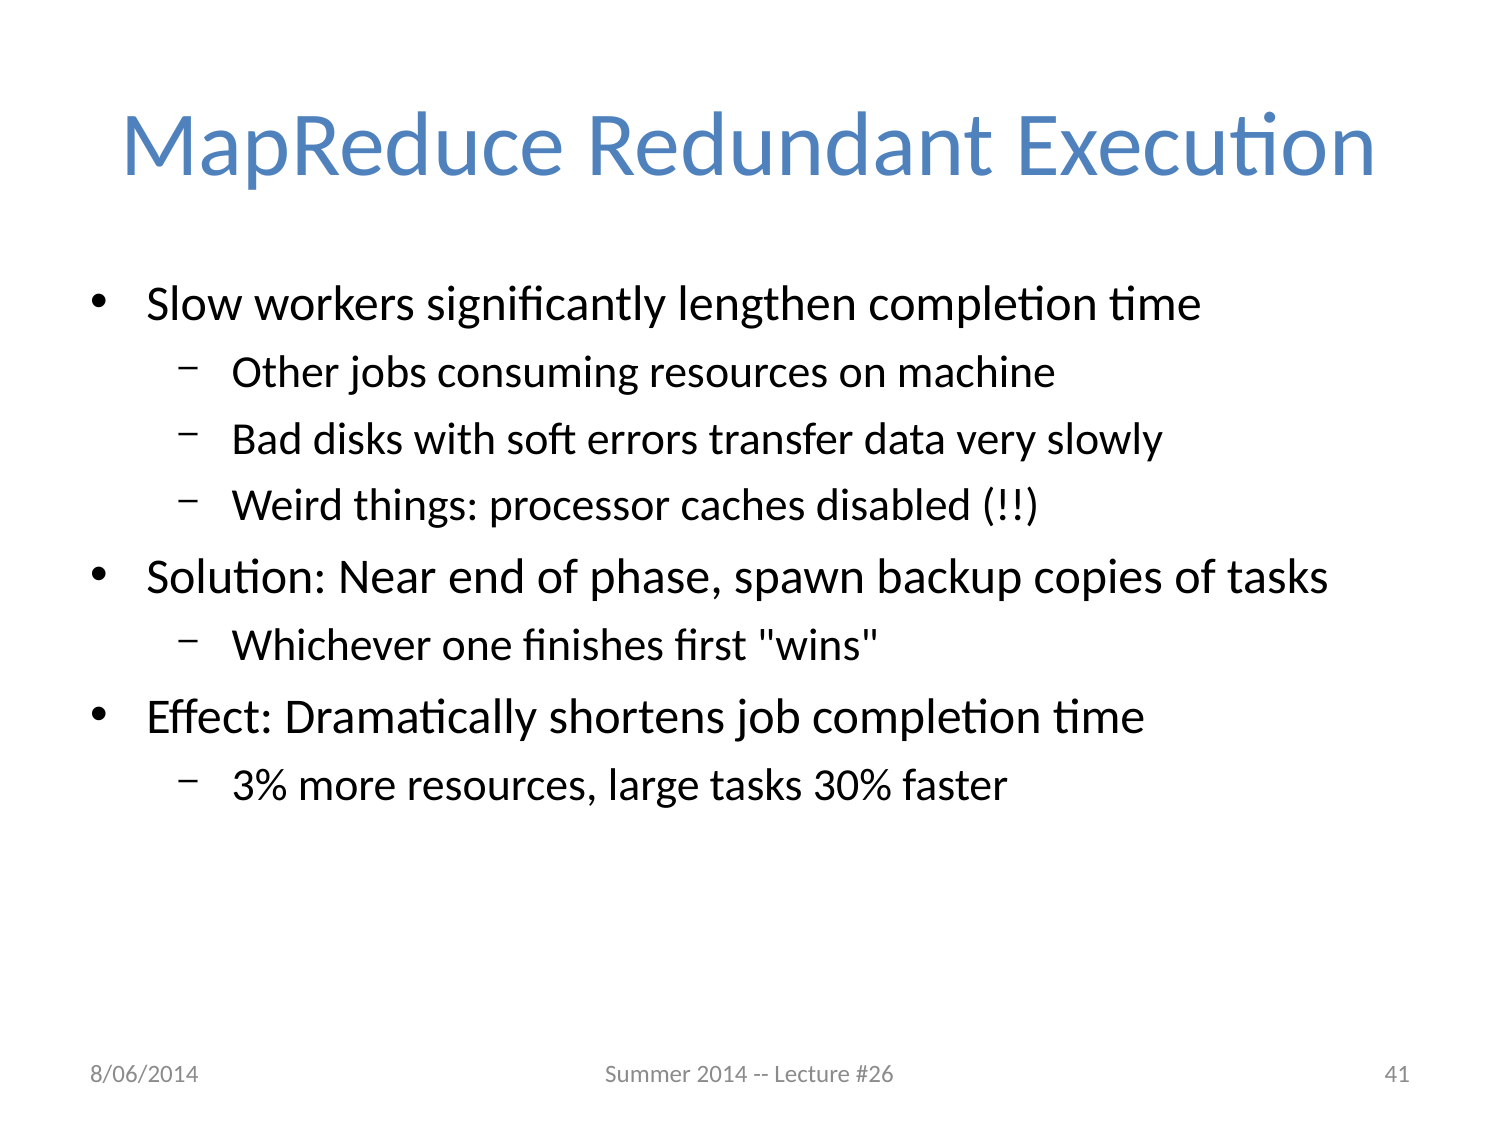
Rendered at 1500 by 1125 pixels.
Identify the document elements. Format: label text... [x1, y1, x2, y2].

slide_number <number> [1074, 1042, 1425, 1103]
footer Summer 2014 -- Lecture #26 [512, 1042, 988, 1103]
slide_number 8/06/2014 [75, 1042, 425, 1103]
list Slow workers significantly lengthen completion time Other jobs consuming resources on machine Bad disks with soft errors transfer data very slowly Weird things: processor caches disabled (!!) Solution: Near end of phase, spawn backup copies of tasks Whichever one finishes first "wins" Effect: Dramatically shortens job completion time 3% more resources, large tasks 30% faster [75, 262, 1425, 1005]
title MapReduce Redundant Execution [75, 45, 1425, 233]
